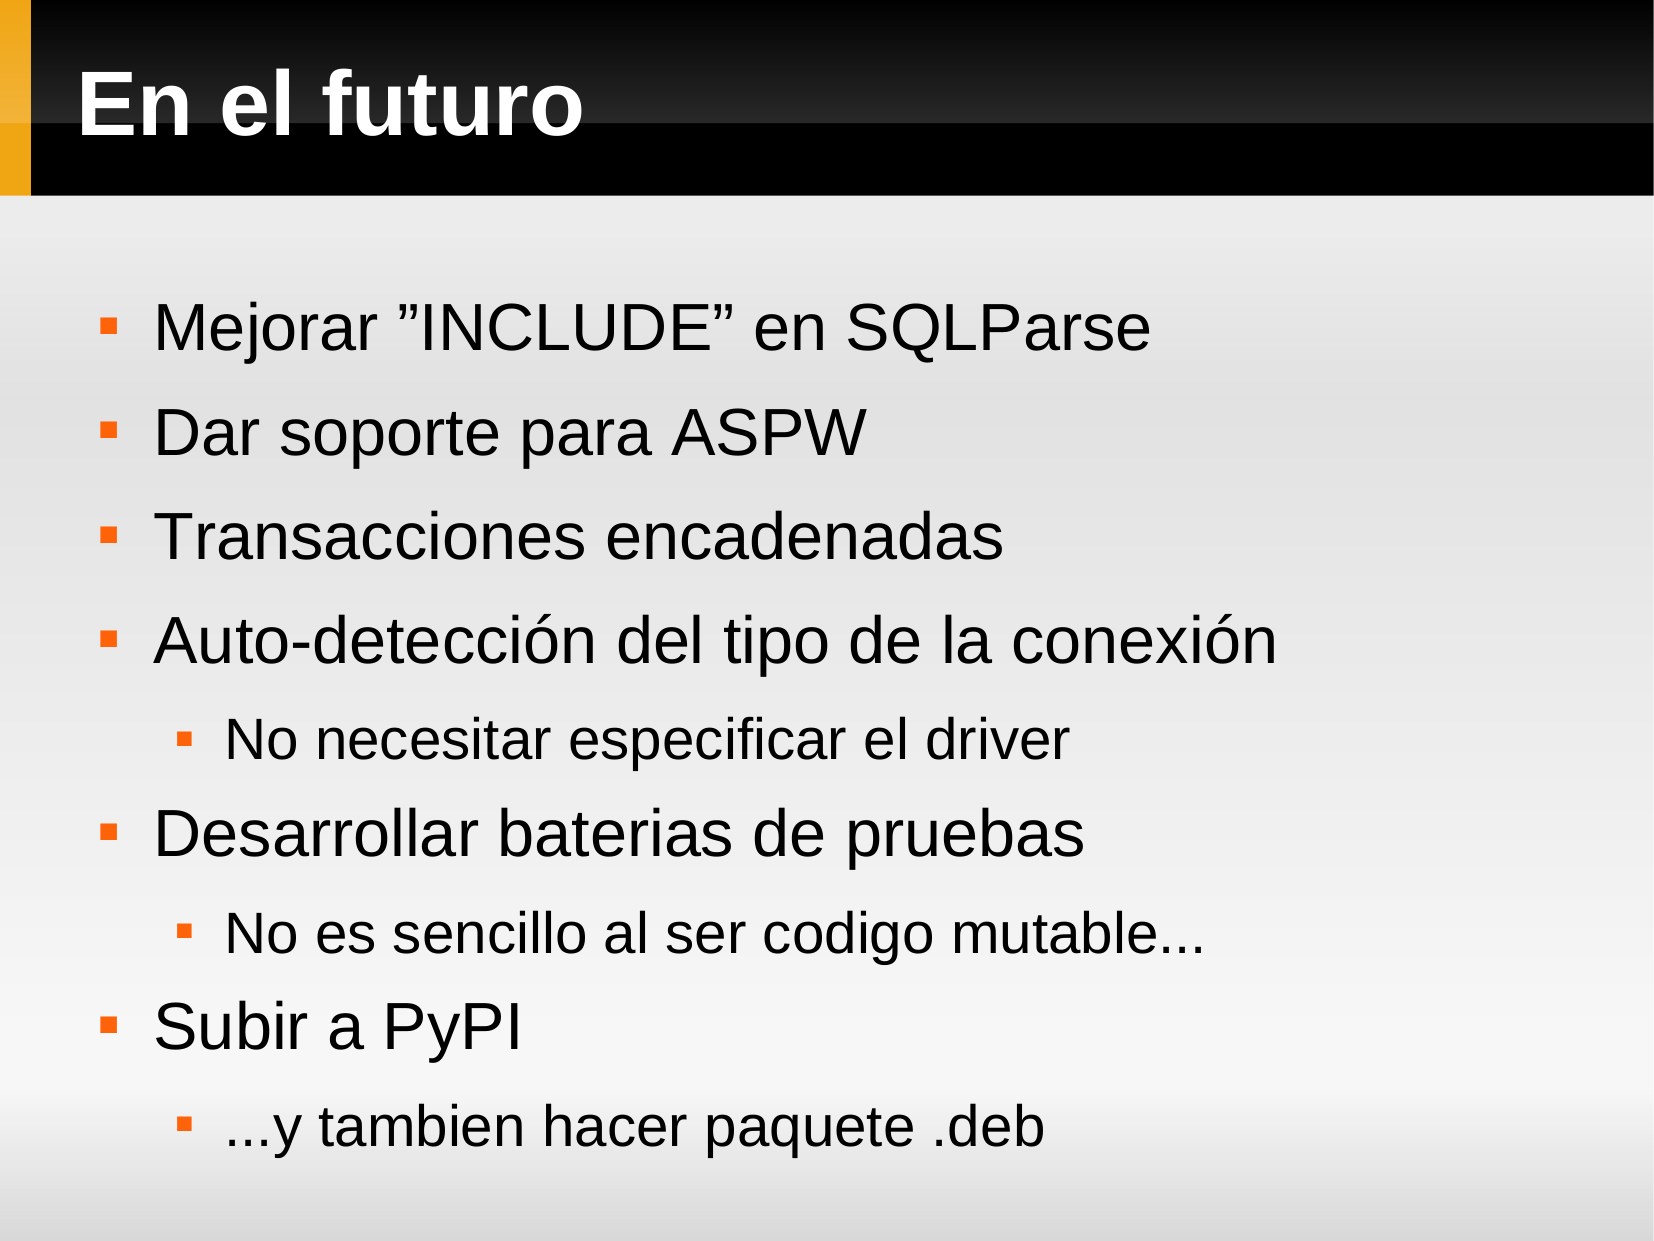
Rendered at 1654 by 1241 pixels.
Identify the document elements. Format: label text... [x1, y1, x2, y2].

title En el futuro [76, 0, 1565, 208]
list Mejorar ”INCLUDE” en SQLParse Dar soporte para ASPW Transacciones encadenadas Auto-detección del tipo de la conexión No necesitar especificar el driver Desarrollar baterias de pruebas No es sencillo al ser codigo mutable... Subir a PyPI ...y tambien hacer paquete .deb [82, 290, 1571, 1159]
picture [0, 0, 1654, 1241]
